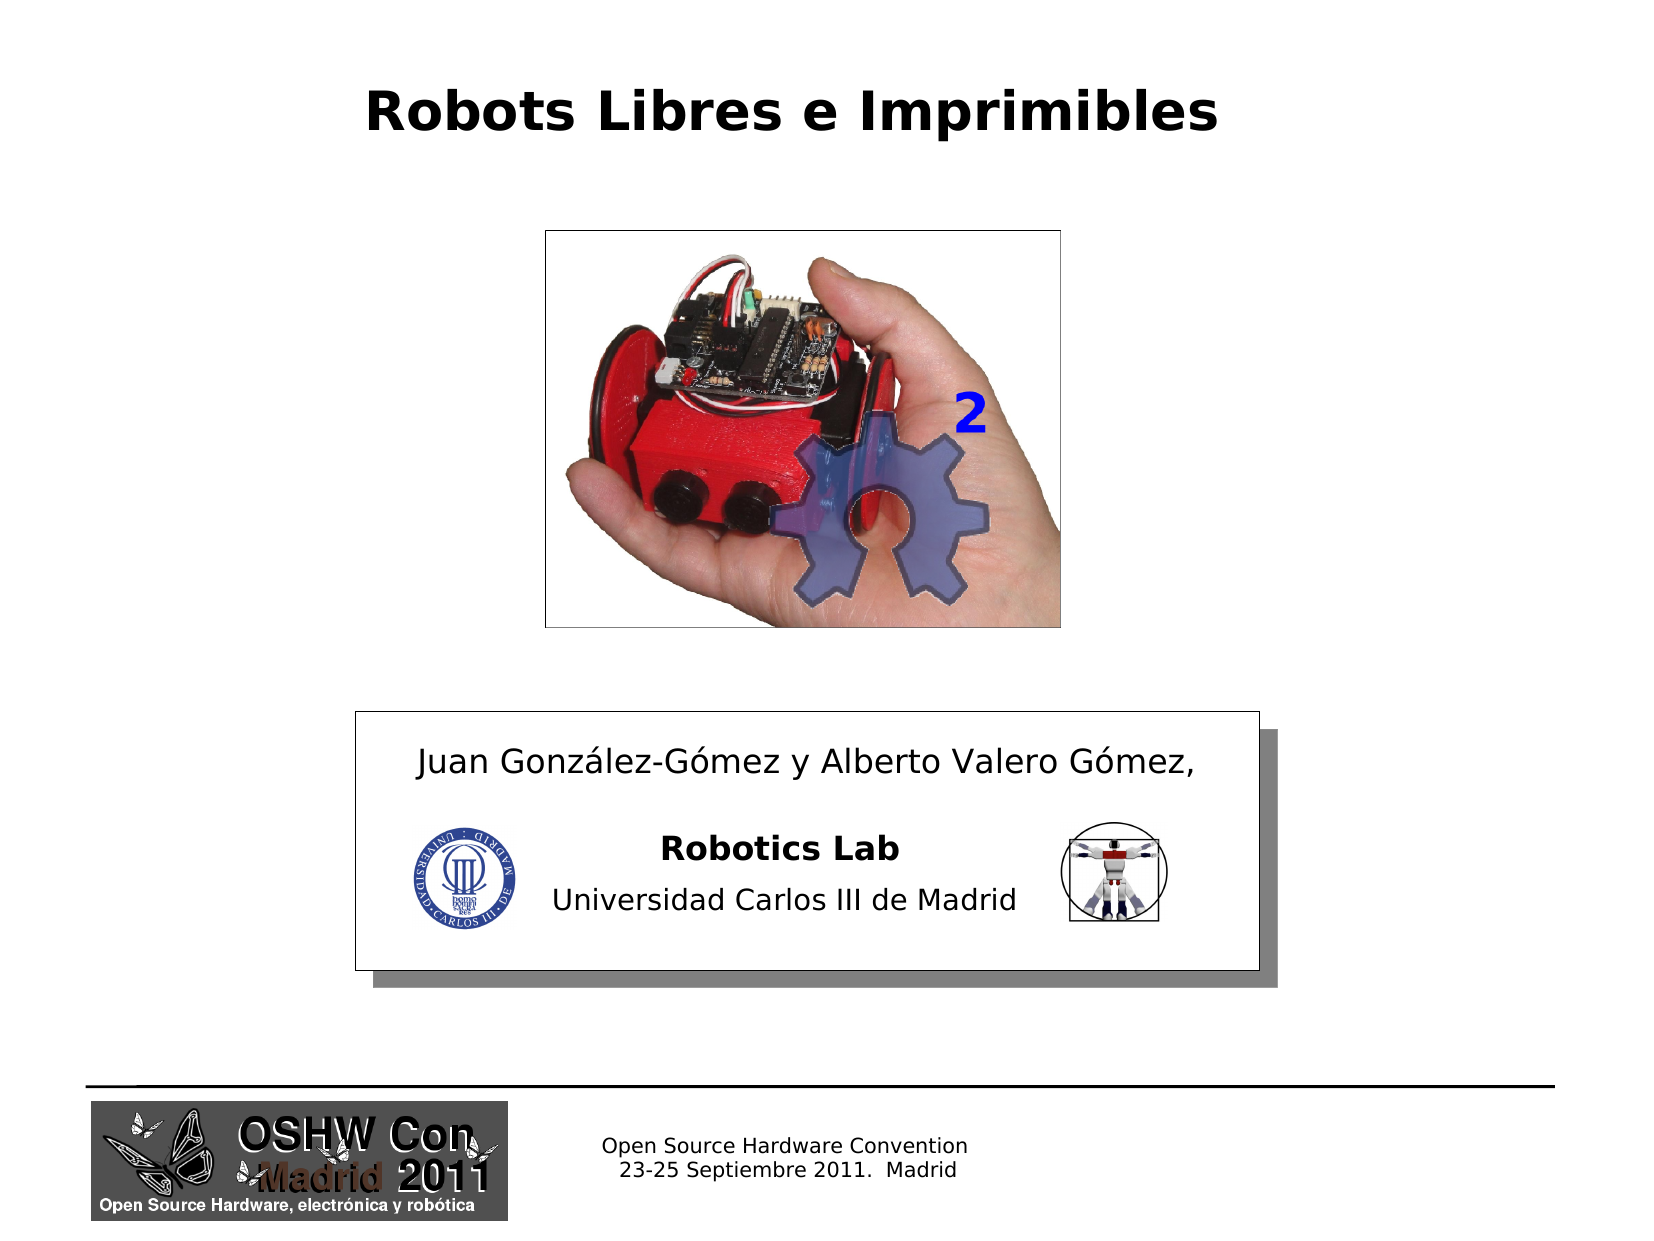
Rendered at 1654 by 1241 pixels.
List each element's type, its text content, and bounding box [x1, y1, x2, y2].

picture [412, 825, 517, 930]
text_box [355, 711, 1260, 971]
picture [545, 230, 1061, 629]
text_box Juan González-Gómez y Alberto Valero Gómez, [402, 734, 1212, 789]
text_box Robots Libres e Imprimibles [349, 73, 1258, 152]
text_box Open Source Hardware Convention 23-25 Septiembre 2011. Madrid [586, 1126, 991, 1191]
picture [91, 1101, 508, 1221]
text_box Robotics Lab [645, 822, 916, 875]
picture [1060, 822, 1168, 922]
text_box Universidad Carlos III de Madrid [537, 875, 1034, 929]
